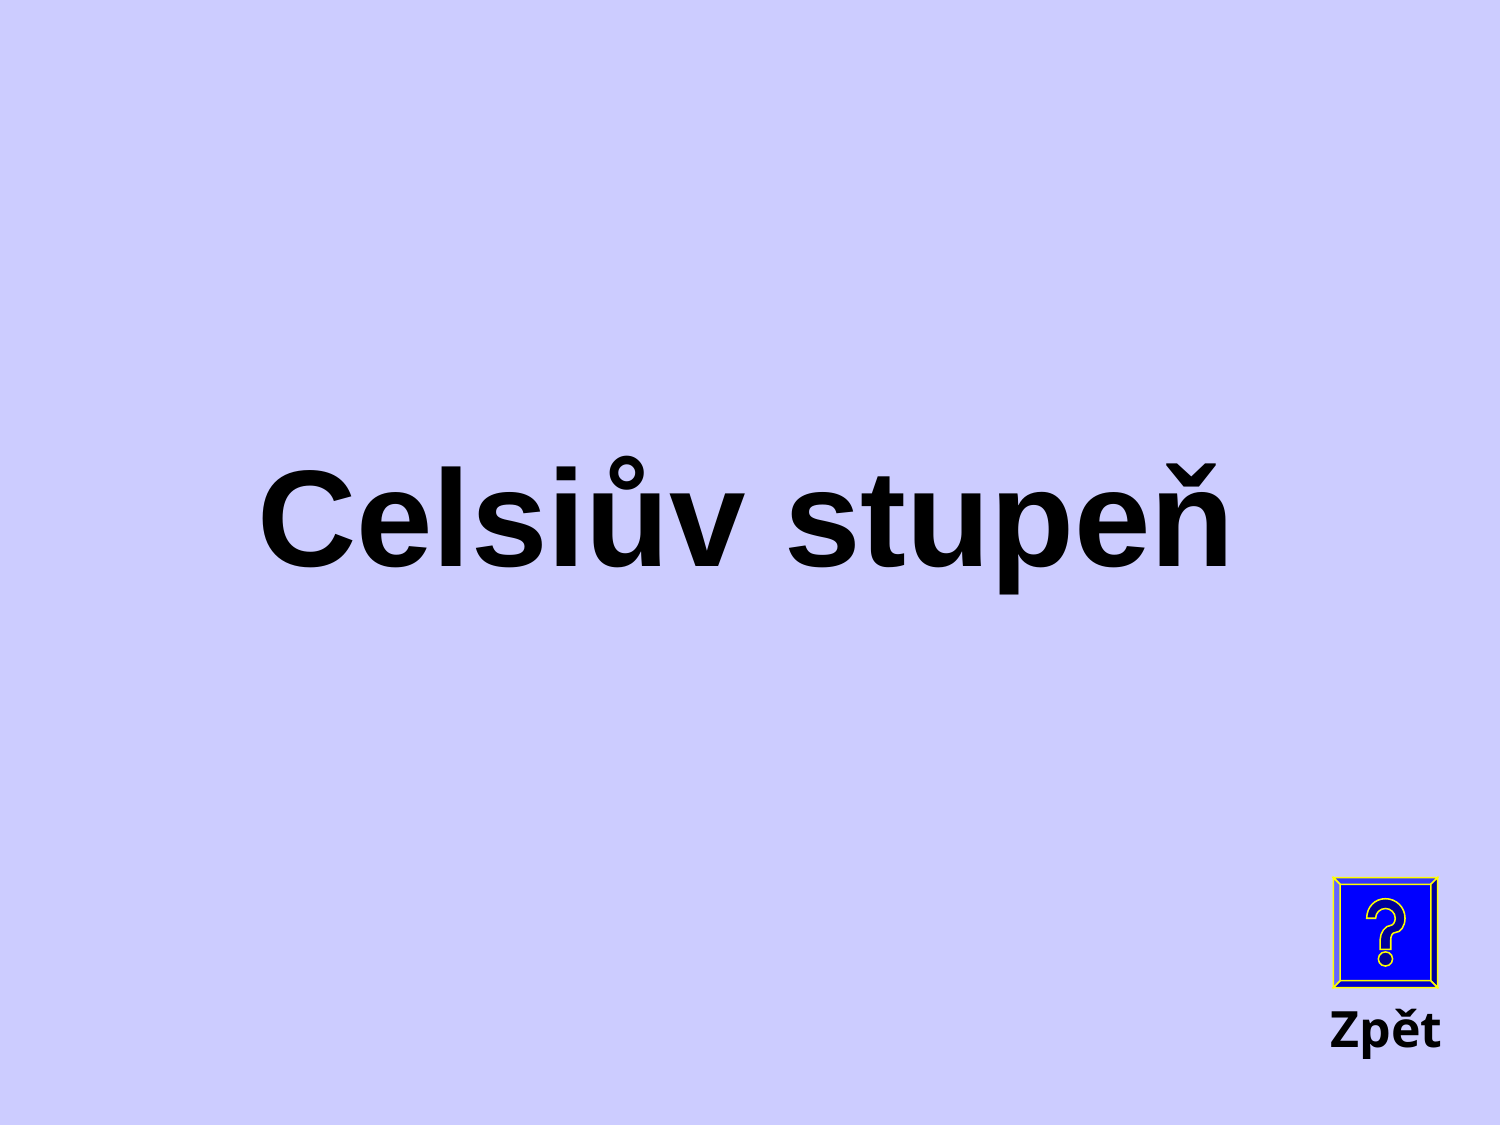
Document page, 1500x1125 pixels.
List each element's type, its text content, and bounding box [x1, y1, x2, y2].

text_box Zpět [1274, 990, 1500, 1066]
text_box [1334, 877, 1438, 988]
text_box Celsiův stupeň [55, 420, 1438, 602]
